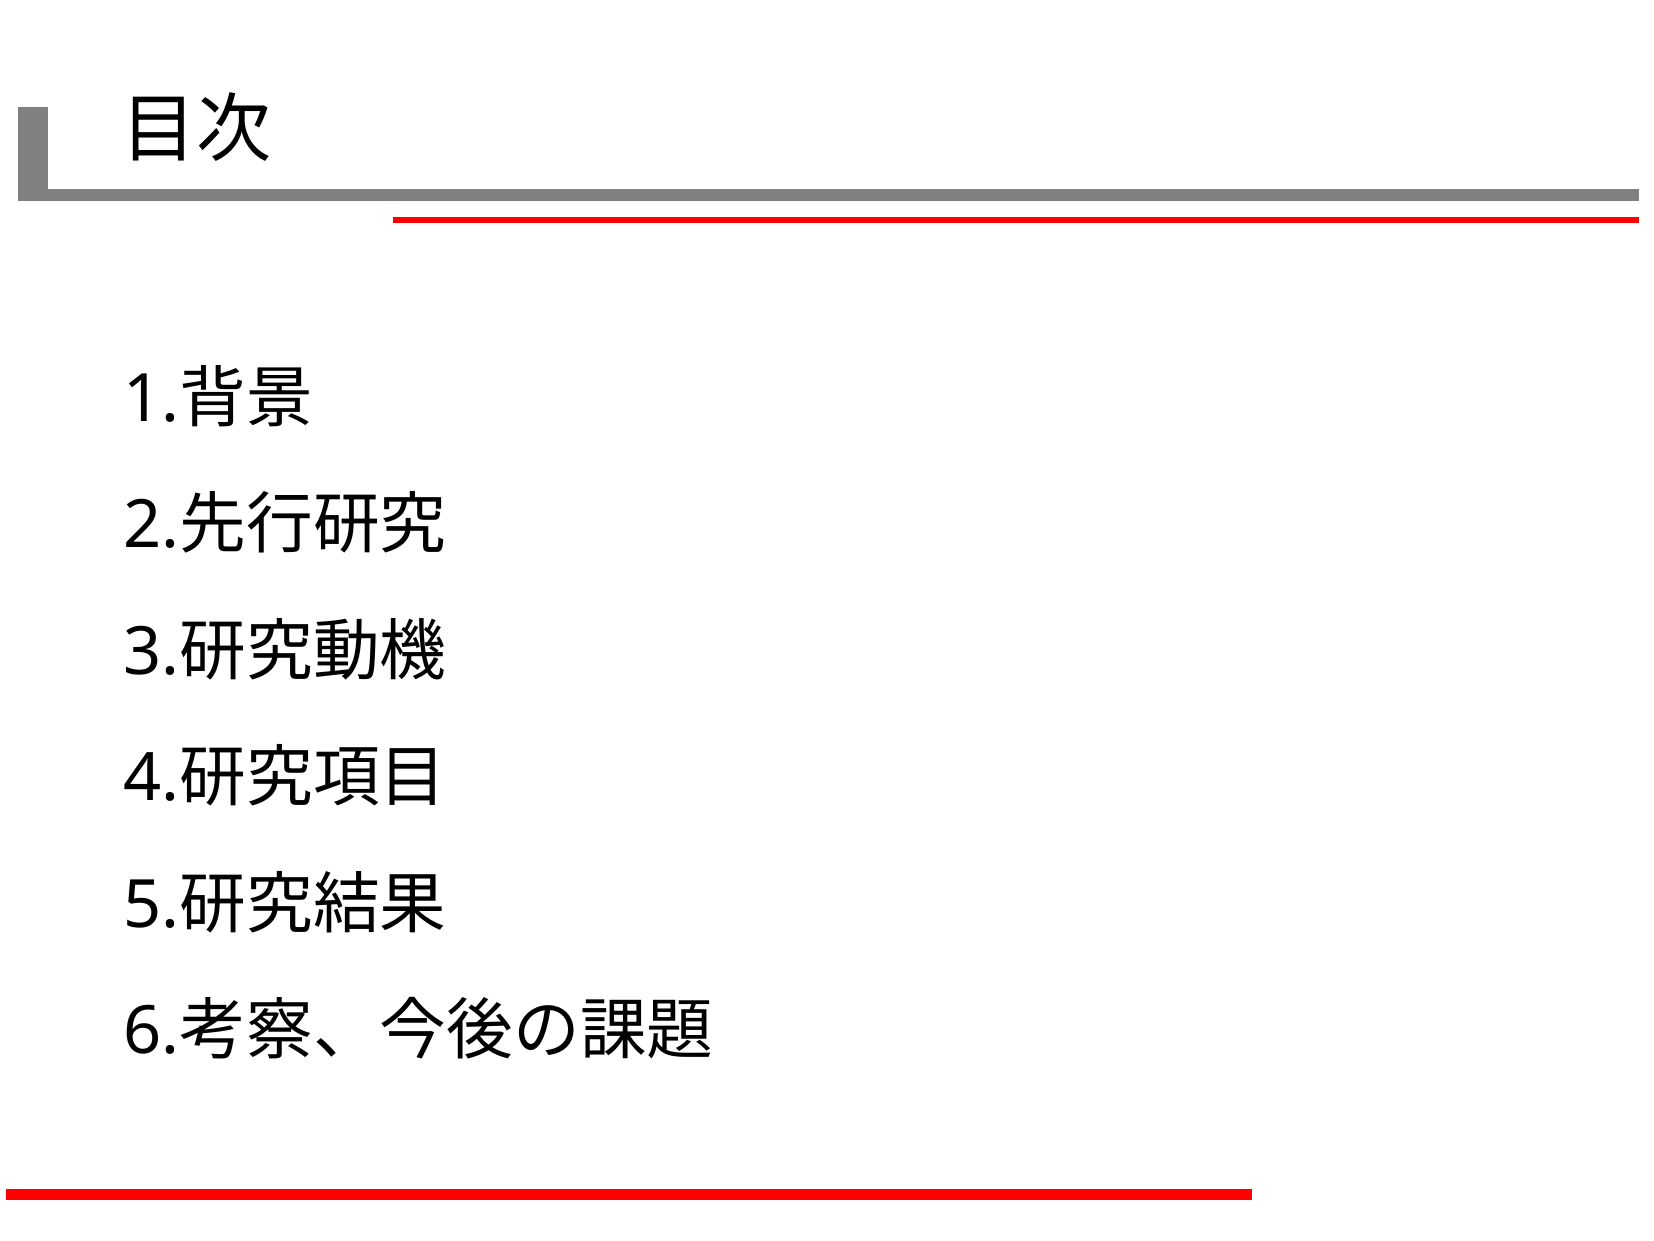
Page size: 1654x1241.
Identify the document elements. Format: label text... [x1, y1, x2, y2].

title 目次 [121, 18, 1534, 226]
list 1.背景 2.先行研究 3.研究動機 4.研究項目 5.研究結果 6.考察、今後の課題 [123, 343, 1536, 1211]
